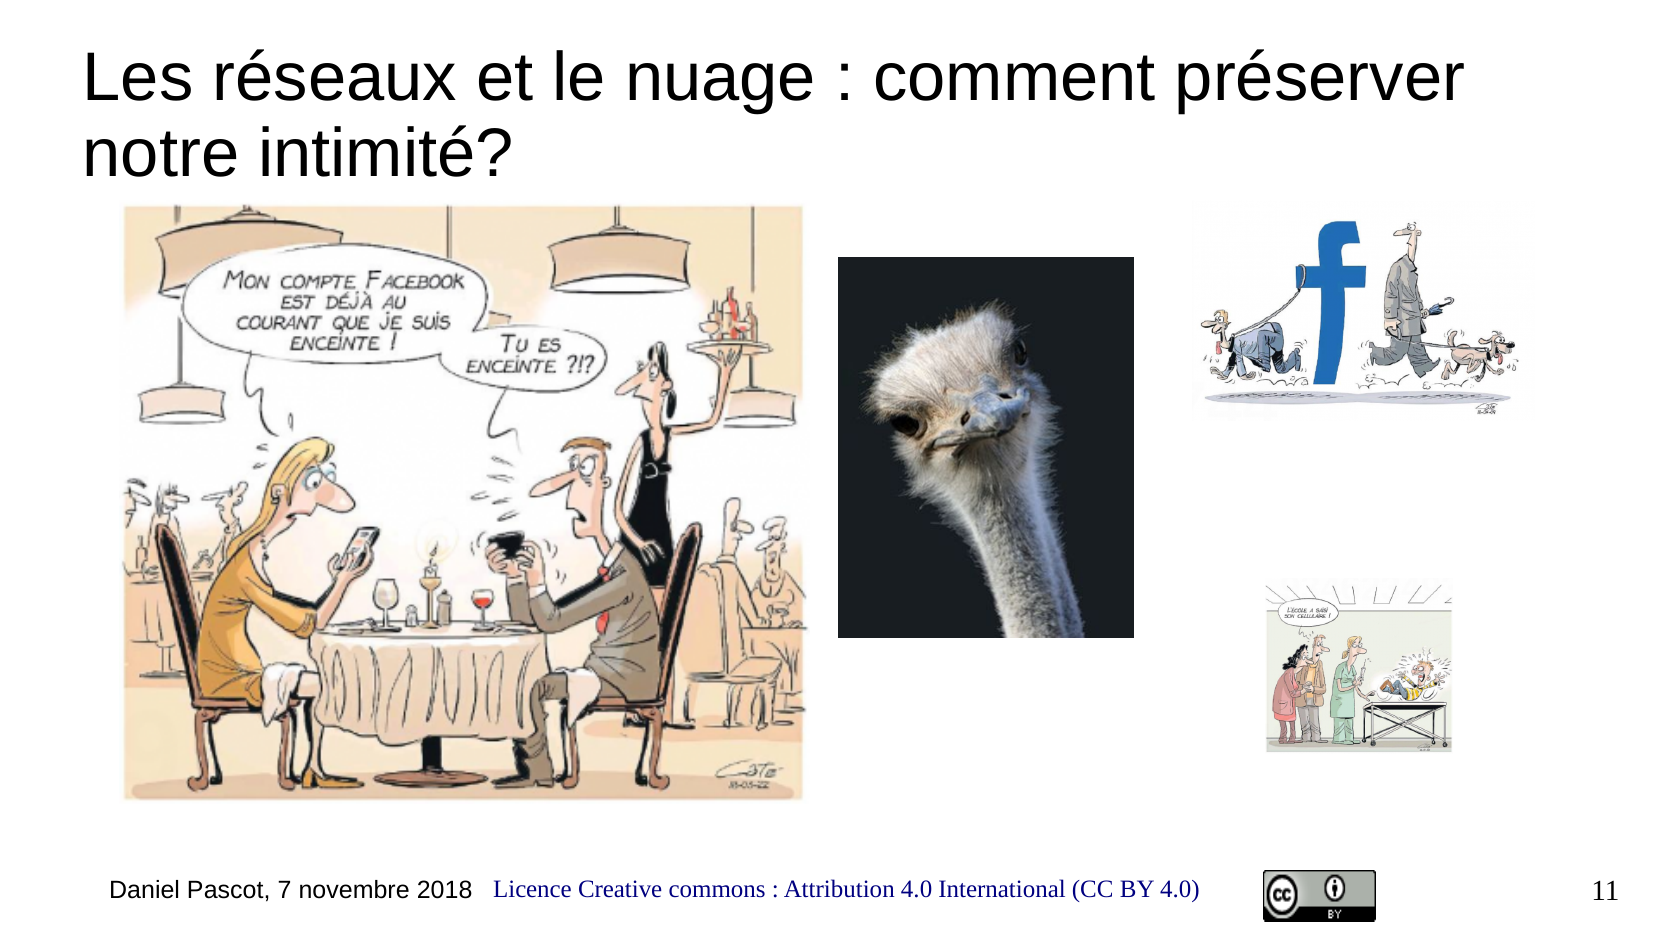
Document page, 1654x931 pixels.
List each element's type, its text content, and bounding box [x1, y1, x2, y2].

picture [1265, 578, 1453, 754]
picture [838, 257, 1134, 638]
title Les réseaux et le nuage : comment préserver notre intimité? [82, 37, 1571, 193]
picture [1192, 200, 1535, 421]
picture [1263, 870, 1376, 922]
picture [119, 200, 810, 804]
